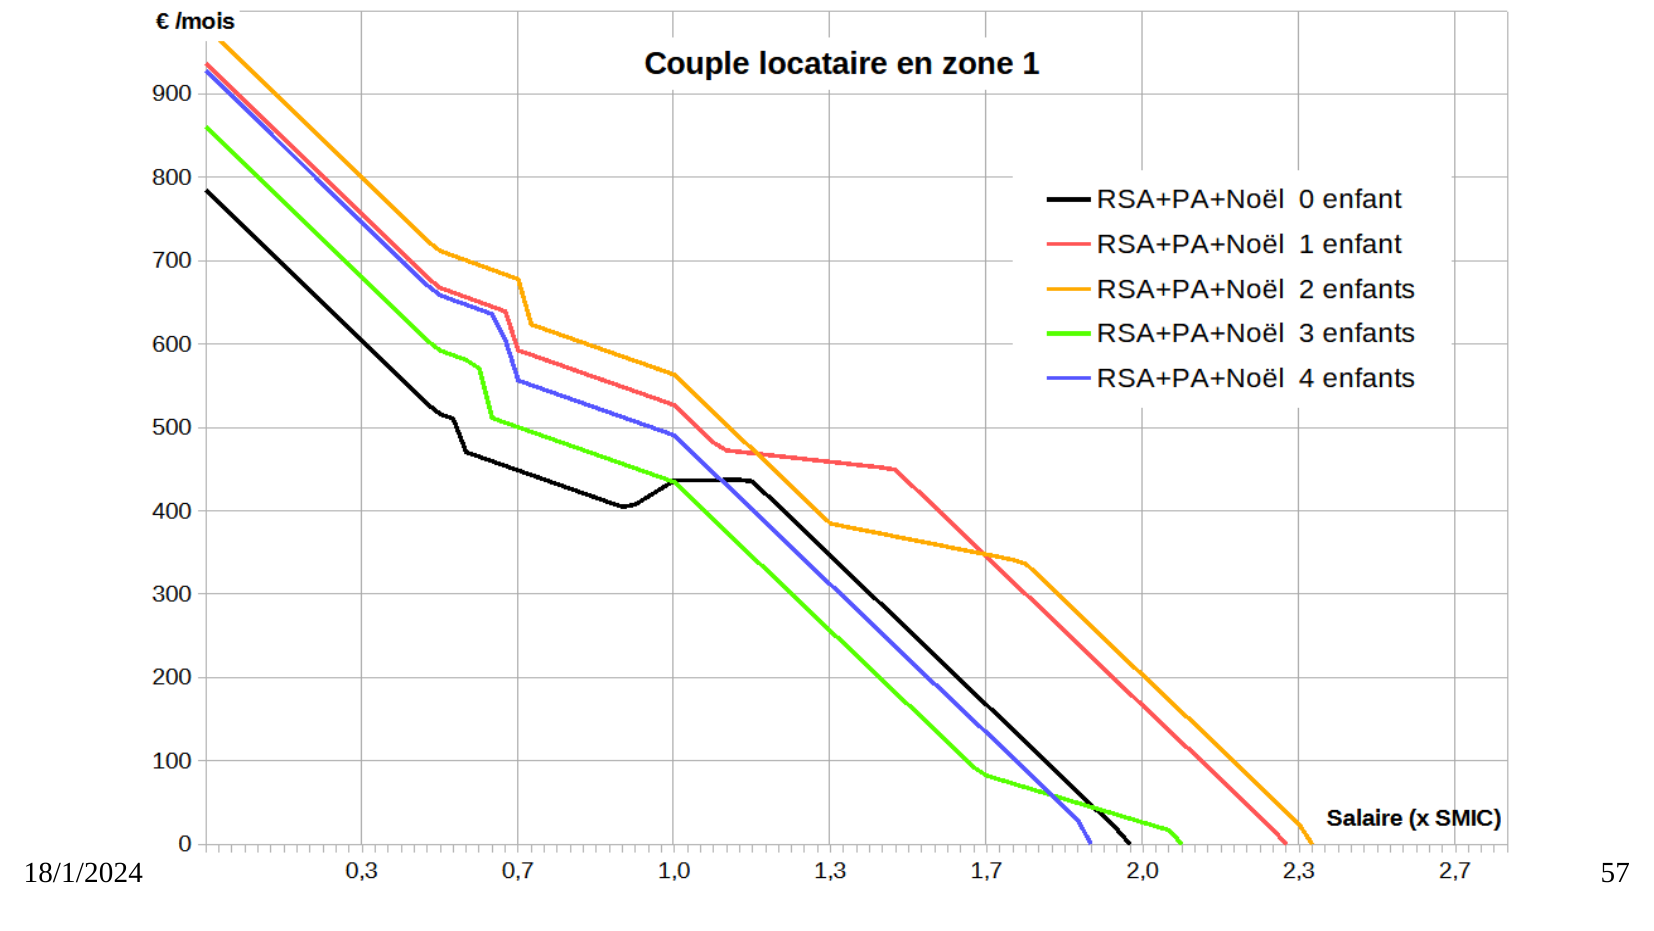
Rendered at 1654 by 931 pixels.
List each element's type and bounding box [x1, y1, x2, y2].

picture [149, 1, 1535, 888]
